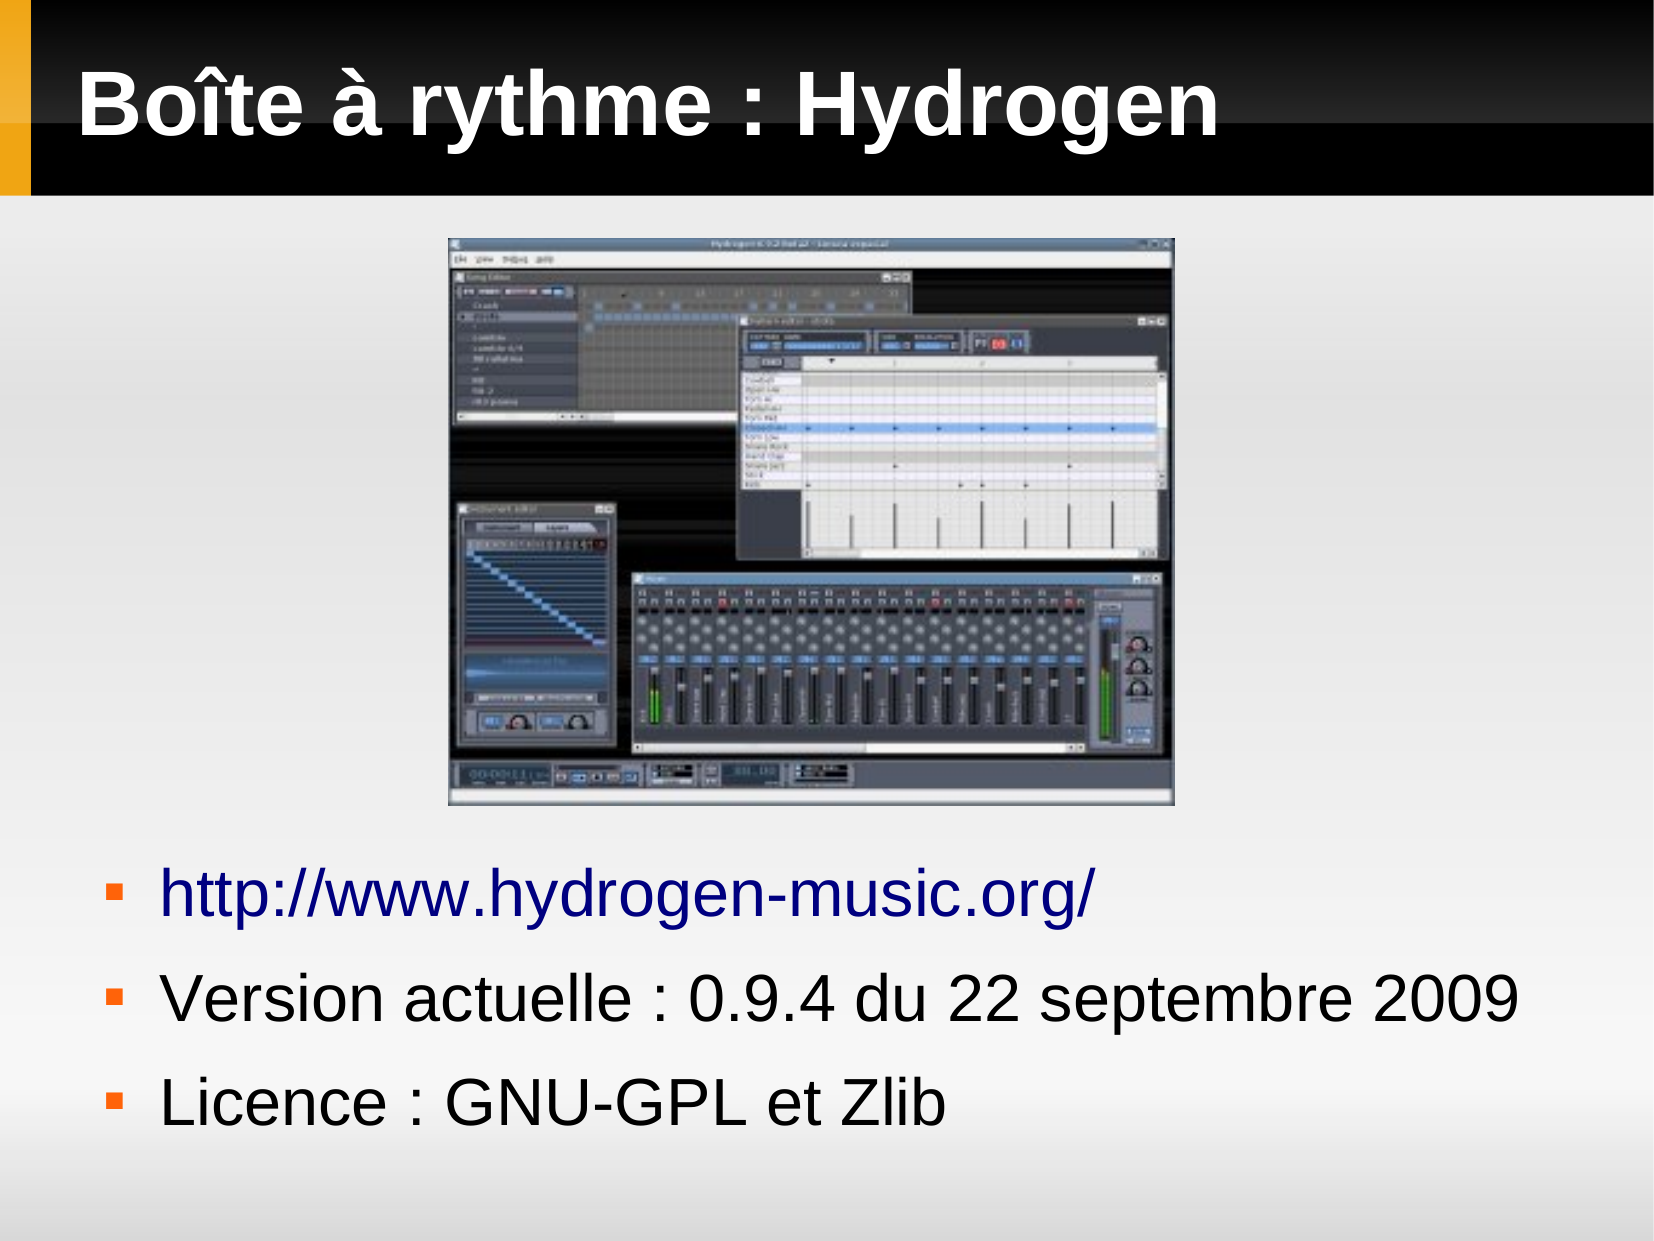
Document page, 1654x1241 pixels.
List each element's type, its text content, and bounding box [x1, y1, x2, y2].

picture [0, 0, 1654, 1241]
title Boîte à rythme : Hydrogen [76, 7, 1565, 200]
list http://www.hydrogen-music.org/ Version actuelle : 0.9.4 du 22 septembre 2009 Licence : GNU-GPL et Zlib [88, 856, 1572, 1152]
